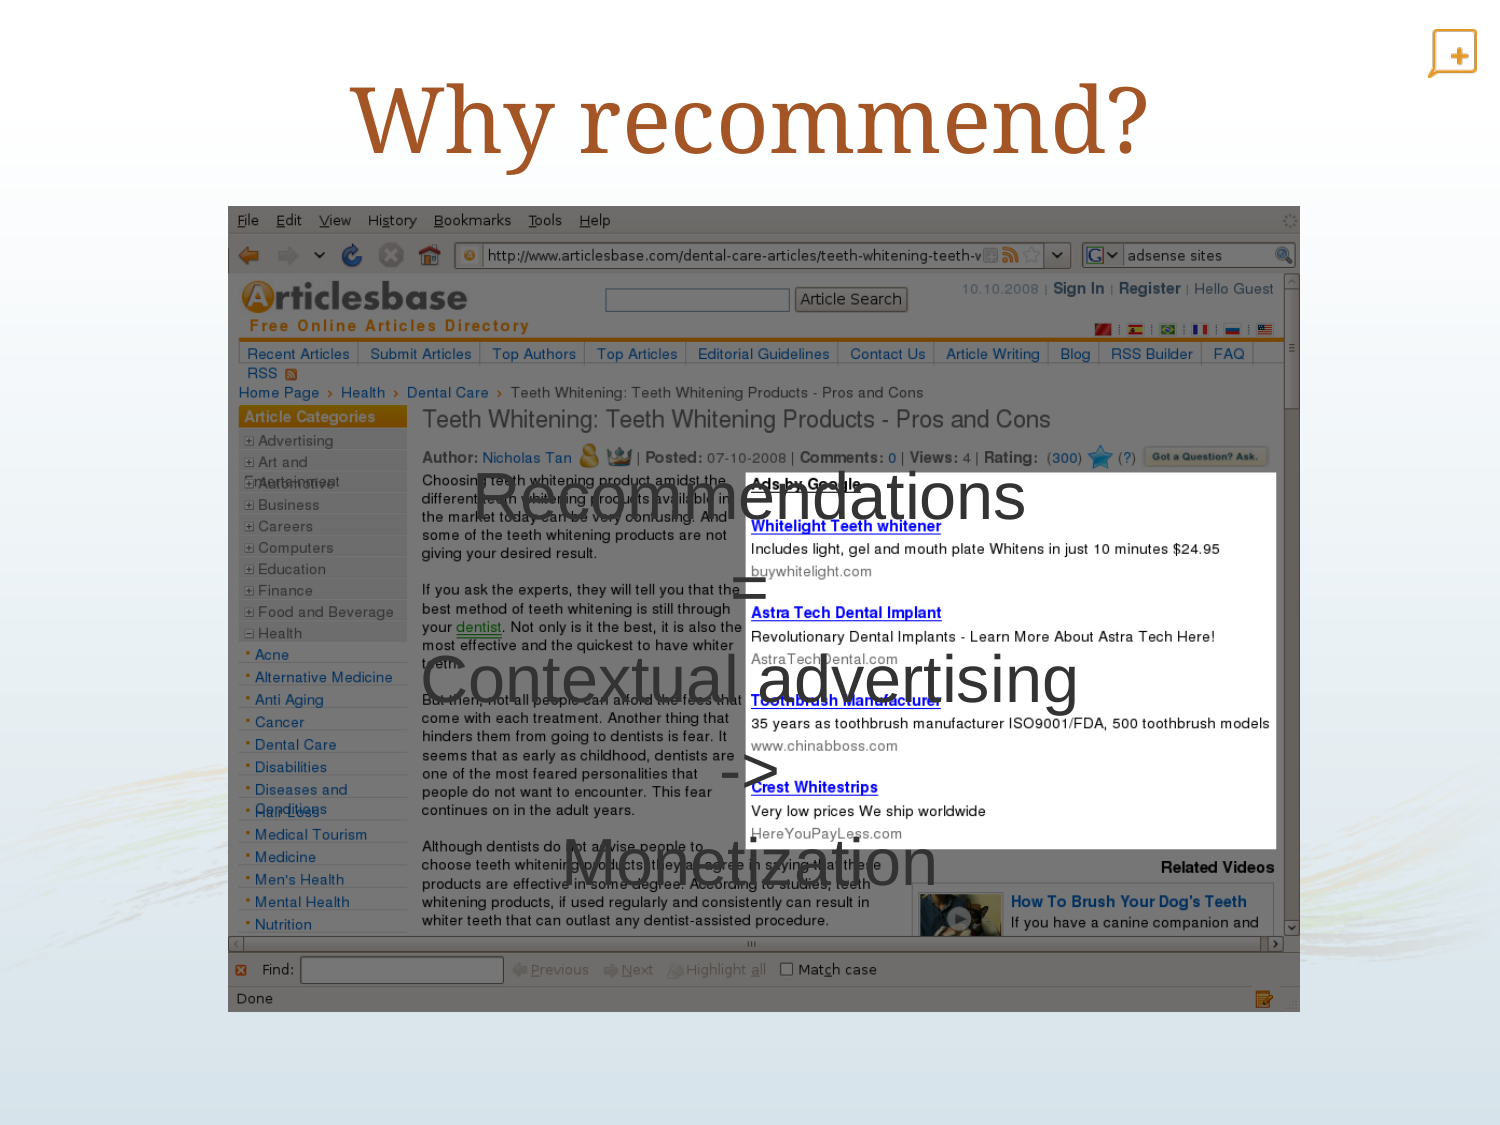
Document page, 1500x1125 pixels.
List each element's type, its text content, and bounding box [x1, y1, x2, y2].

picture [0, 0, 1500, 1125]
subtitle Recommendations = Contextual advertising -> Monetization [112, 324, 1388, 1034]
title Why recommend? [112, 0, 1388, 244]
